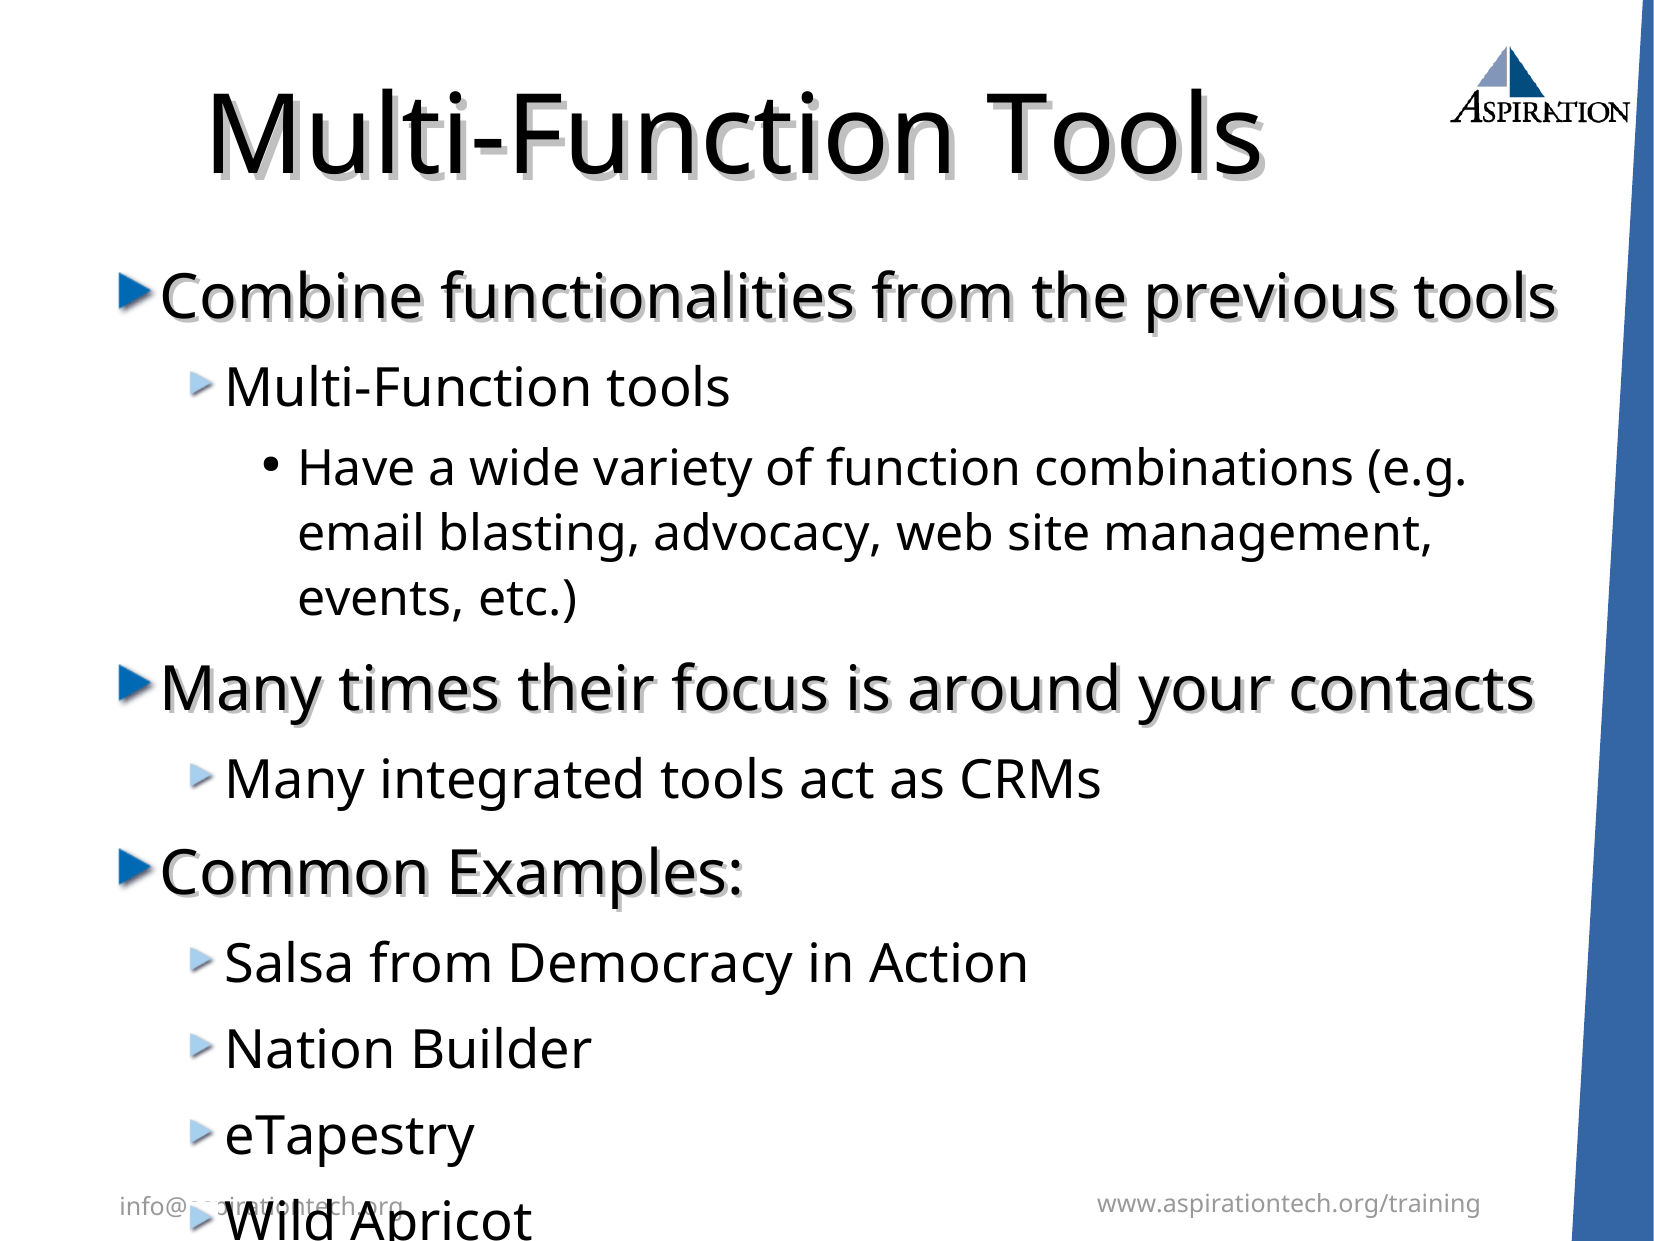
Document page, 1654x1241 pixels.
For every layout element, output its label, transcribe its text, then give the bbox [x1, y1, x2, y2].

picture [188, 1202, 218, 1236]
picture [1450, 46, 1631, 132]
list Combine functionalities from the previous tools Multi-Function tools Have a wide variety of function combinations (e.g. email blasting, advocacy, web site management, events, etc.) Many times their focus is around your contacts Many integrated tools act as CRMs Common Examples: Salsa from Democracy in Action Nation Builder eTapestry Wild Apricot [54, 251, 1595, 1187]
title Multi-Function Tools [54, 21, 1415, 227]
